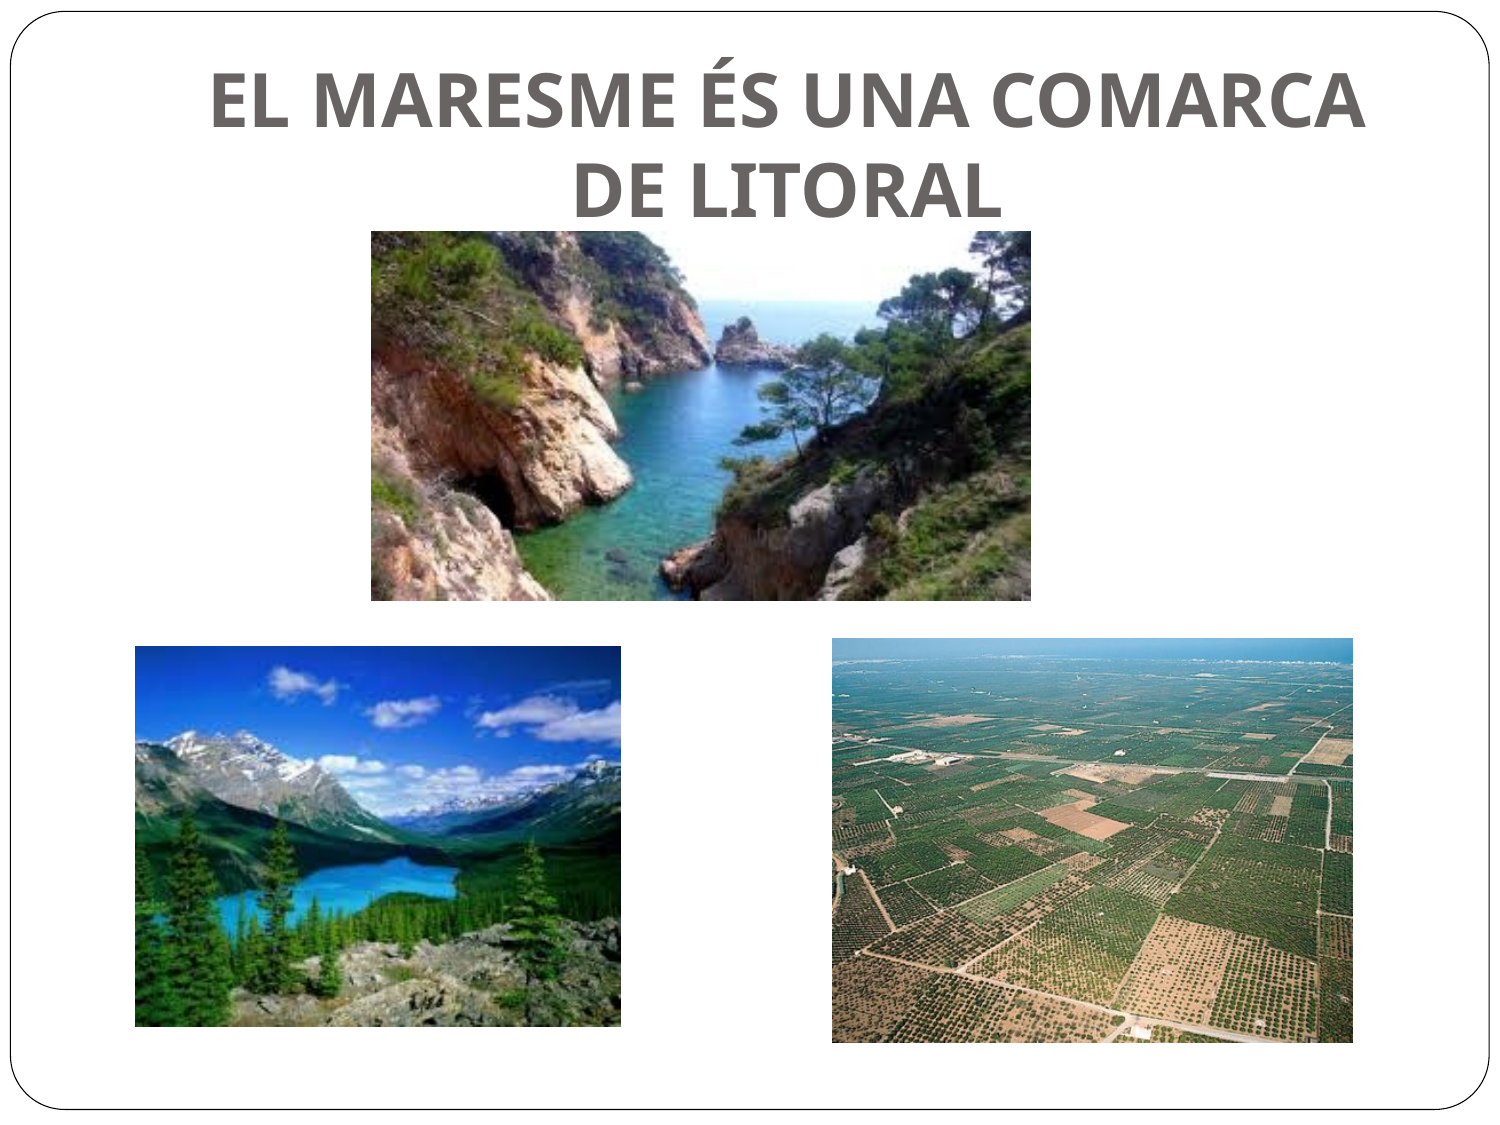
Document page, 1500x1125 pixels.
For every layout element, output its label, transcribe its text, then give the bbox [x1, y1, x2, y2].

picture [832, 638, 1353, 1043]
title EL MARESME ÉS UNA COMARCA DE LITORAL [150, 45, 1426, 233]
picture [135, 646, 621, 1028]
picture [371, 231, 1031, 601]
